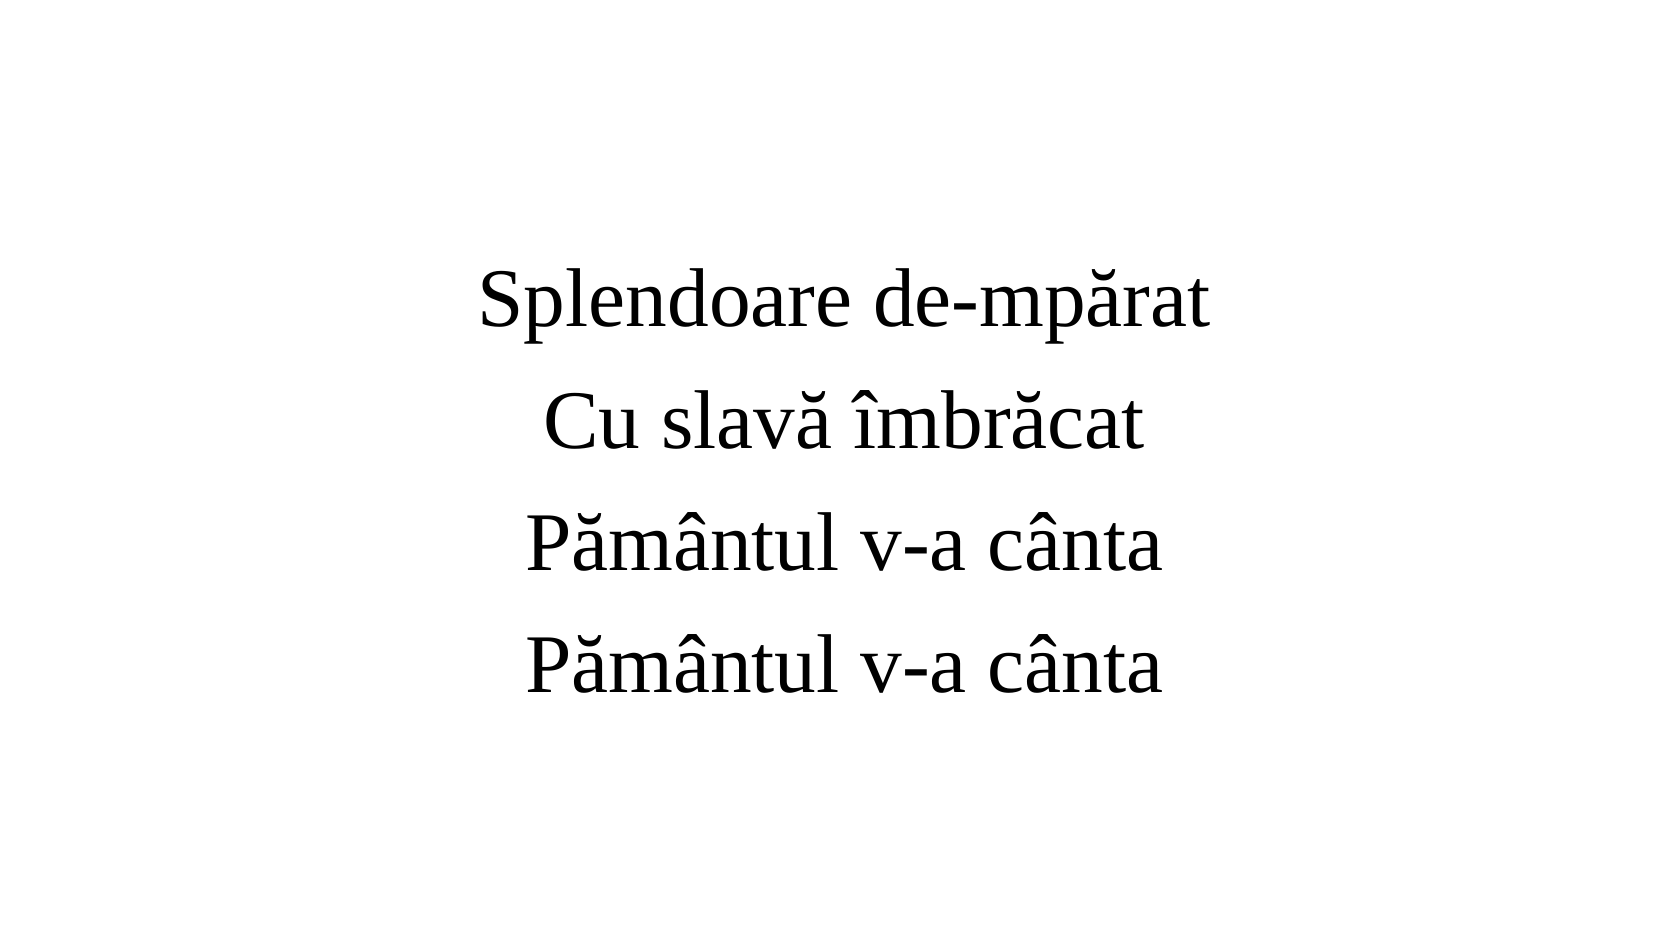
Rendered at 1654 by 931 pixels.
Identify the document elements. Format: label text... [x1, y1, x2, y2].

subtitle Splendoare de-mpărat Cu slavă îmbrăcat Pământul v-a cânta Pământul v-a cânta [153, 242, 1536, 710]
